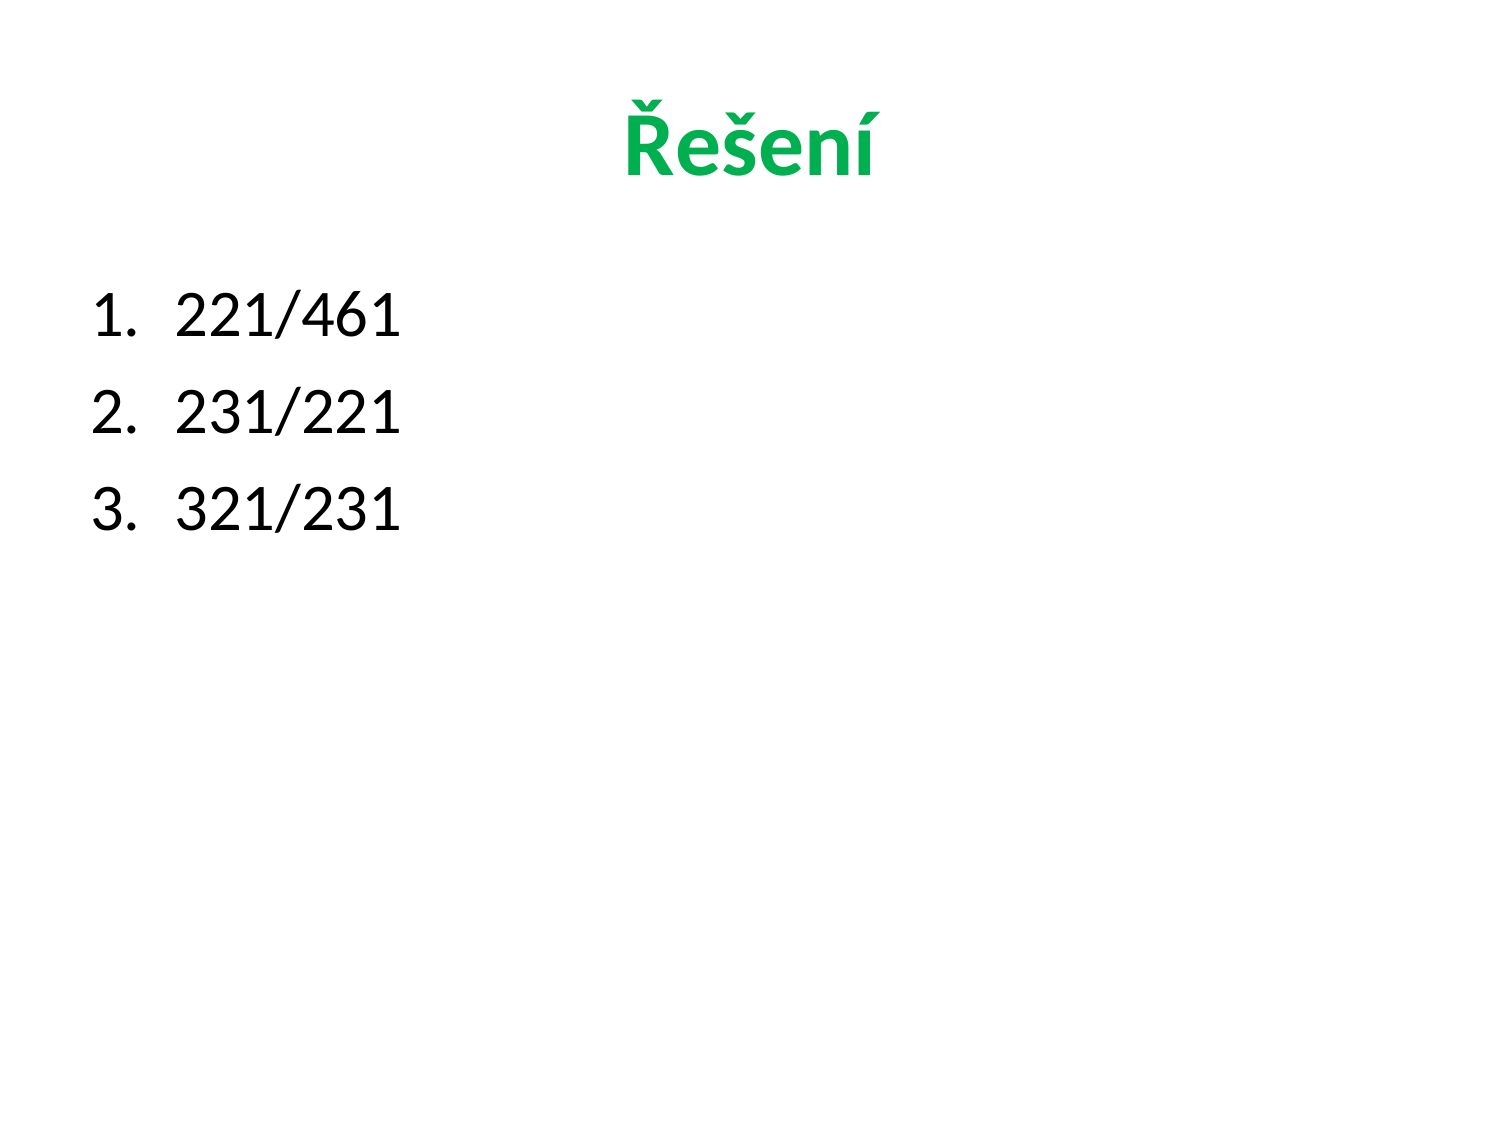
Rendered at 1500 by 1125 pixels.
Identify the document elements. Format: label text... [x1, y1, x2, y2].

list 221/461 231/221 321/231 [75, 262, 1426, 1006]
title Řešení [75, 45, 1426, 233]
